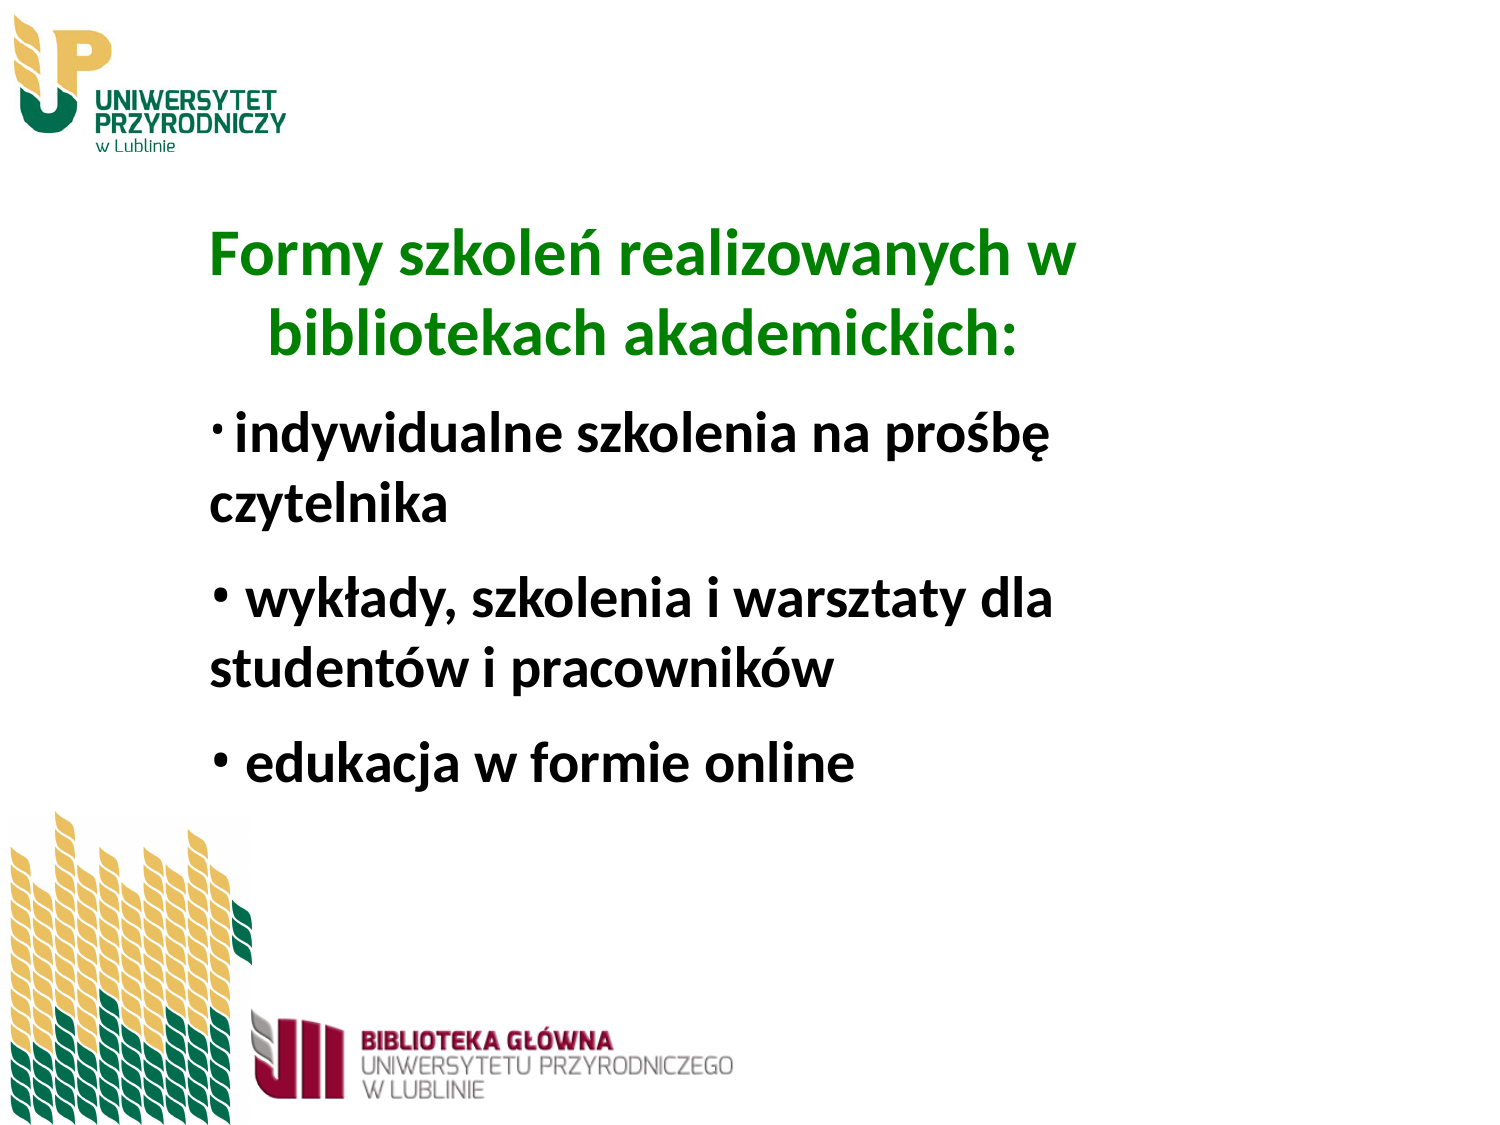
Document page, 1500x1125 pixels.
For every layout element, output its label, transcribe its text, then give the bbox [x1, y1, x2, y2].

picture [9, 811, 739, 1125]
text_box Formy szkoleń realizowanych w bibliotekach akademickich: indywidualne szkolenia na prośbę czytelnika wykłady, szkolenia i warsztaty dla studentów i pracowników edukacja w formie online [194, 201, 1306, 808]
picture [14, 0, 1043, 152]
